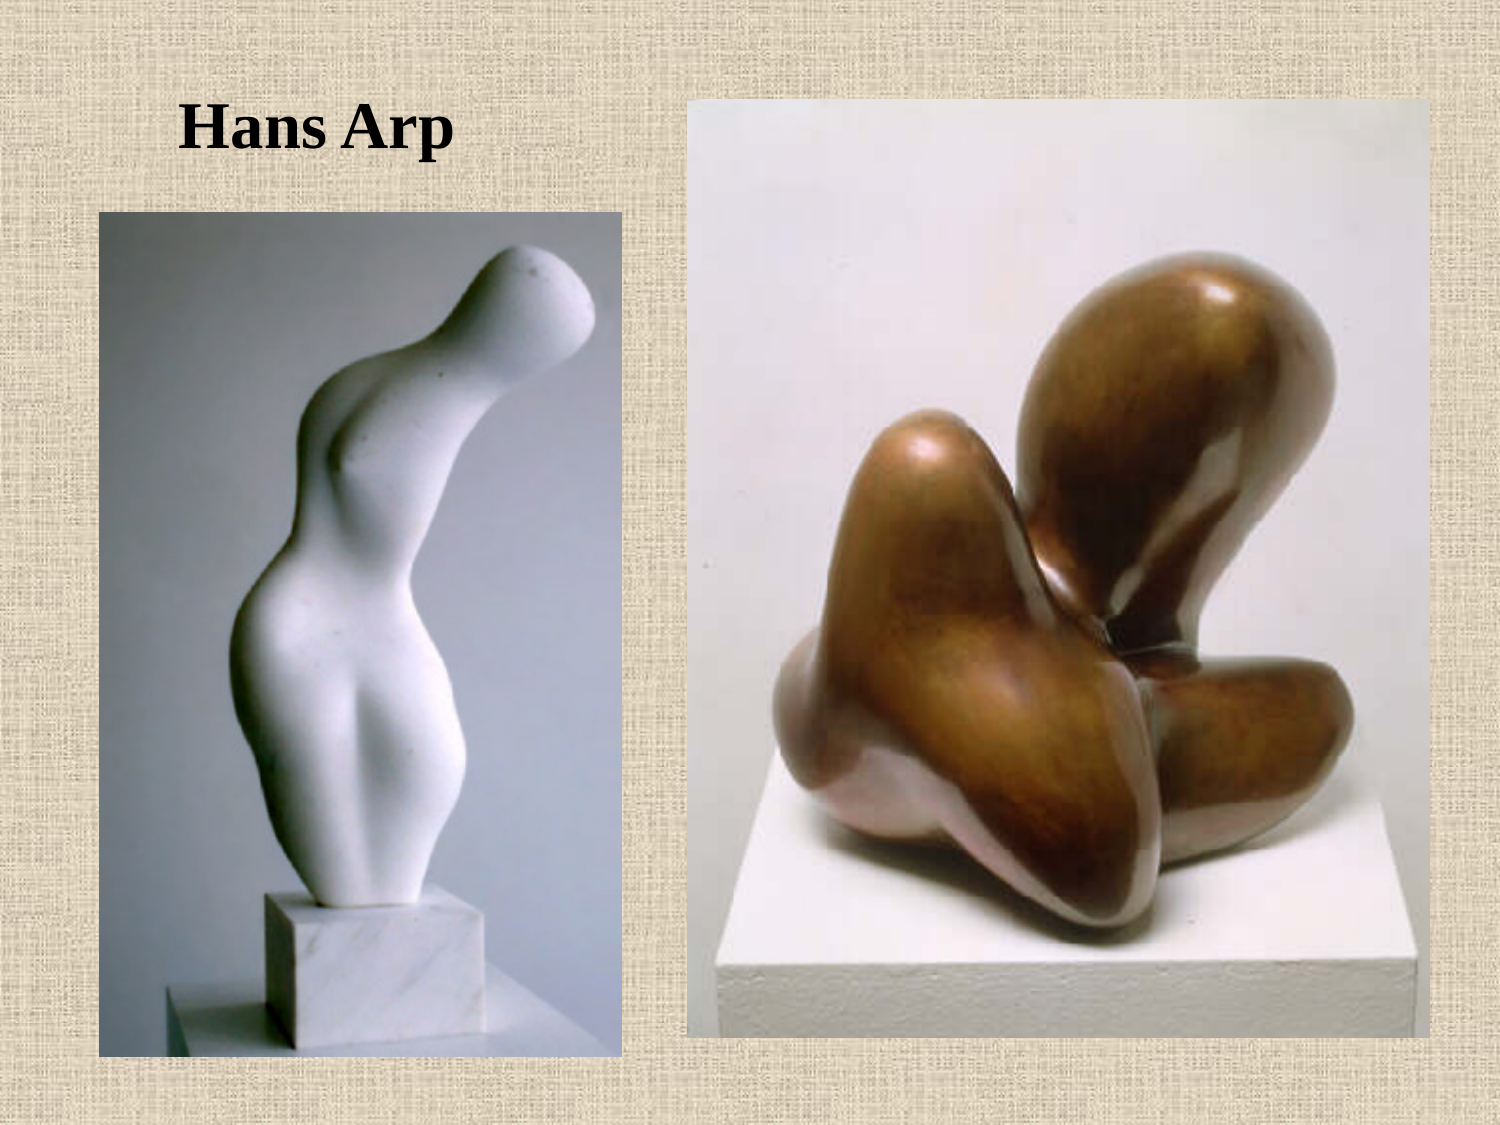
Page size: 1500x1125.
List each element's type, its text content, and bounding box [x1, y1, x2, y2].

text_box Hans Arp [164, 74, 471, 170]
picture [0, 0, 1500, 1125]
